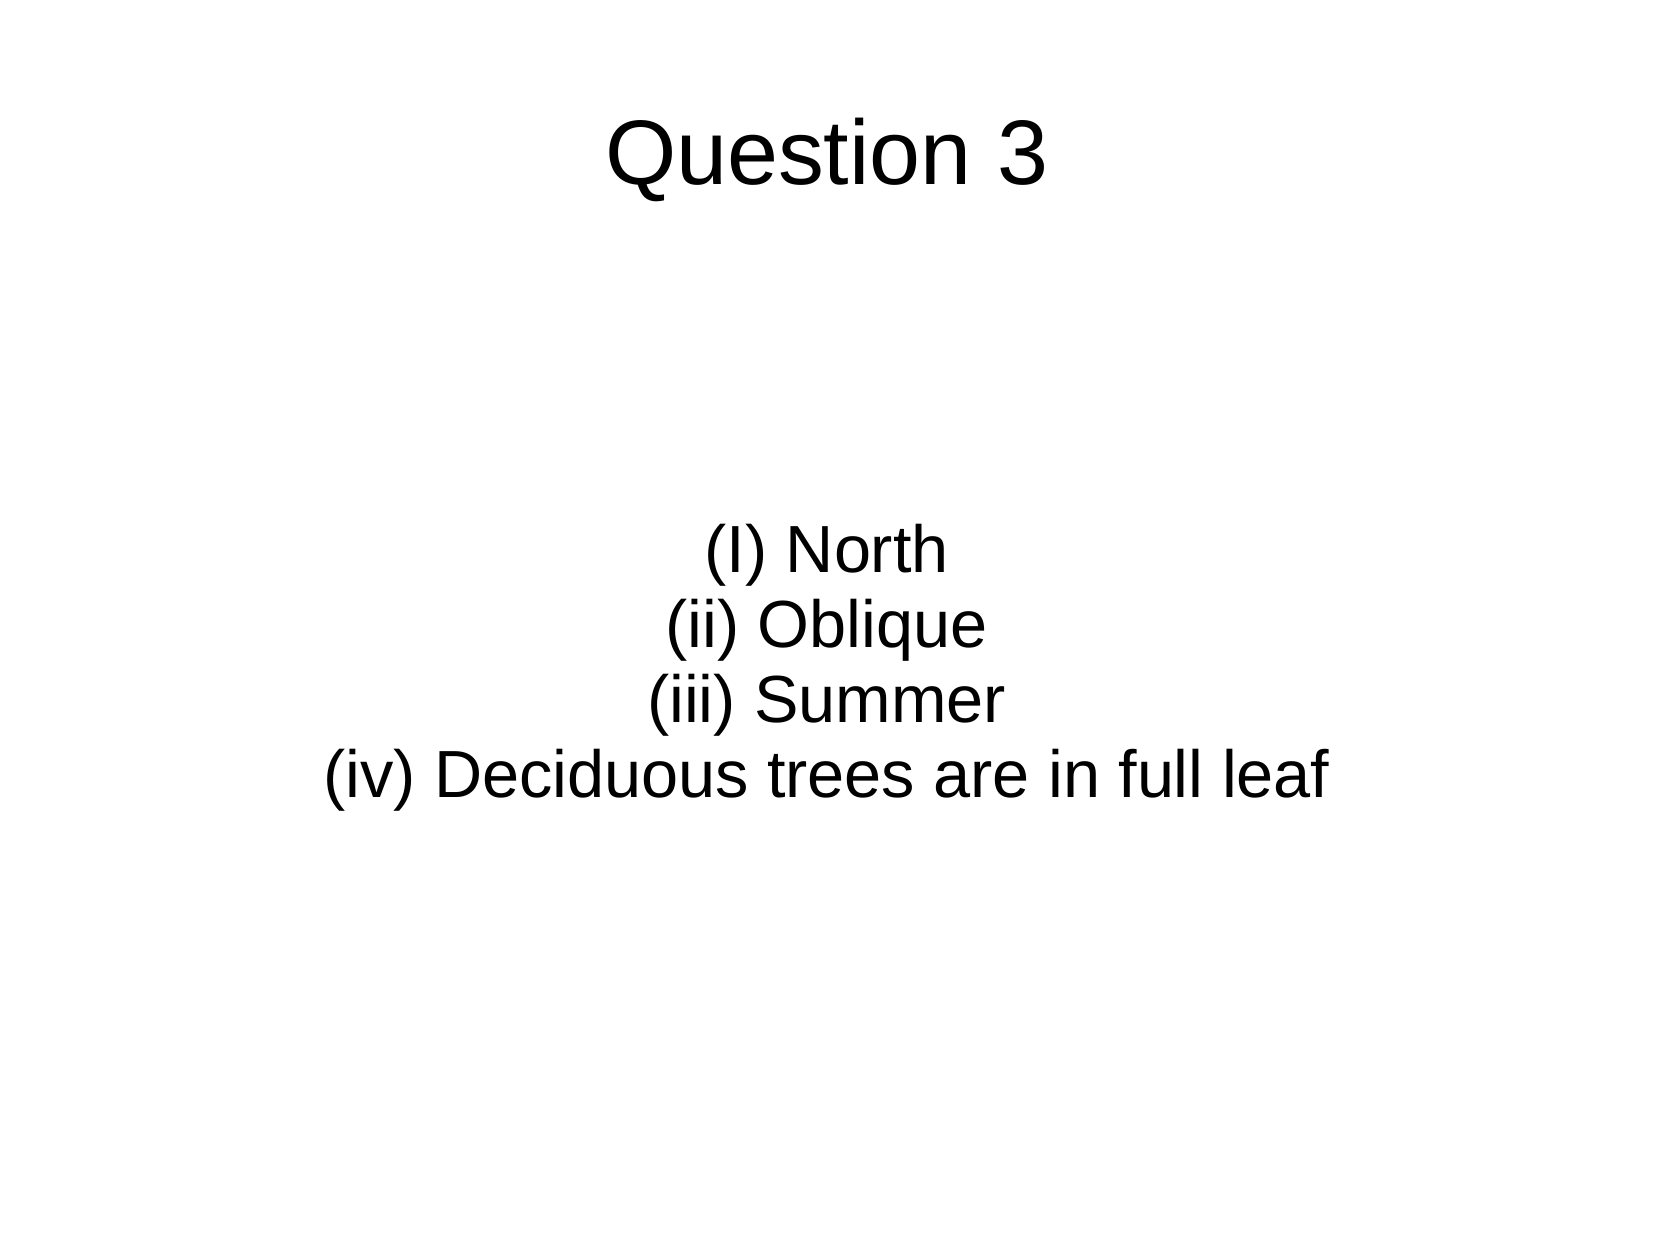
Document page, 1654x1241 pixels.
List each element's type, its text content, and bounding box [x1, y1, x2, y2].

title Question 3 [82, 56, 1571, 250]
subtitle (I) North (ii) Oblique (iii) Summer (iv) Deciduous trees are in full leaf [82, 297, 1571, 1102]
